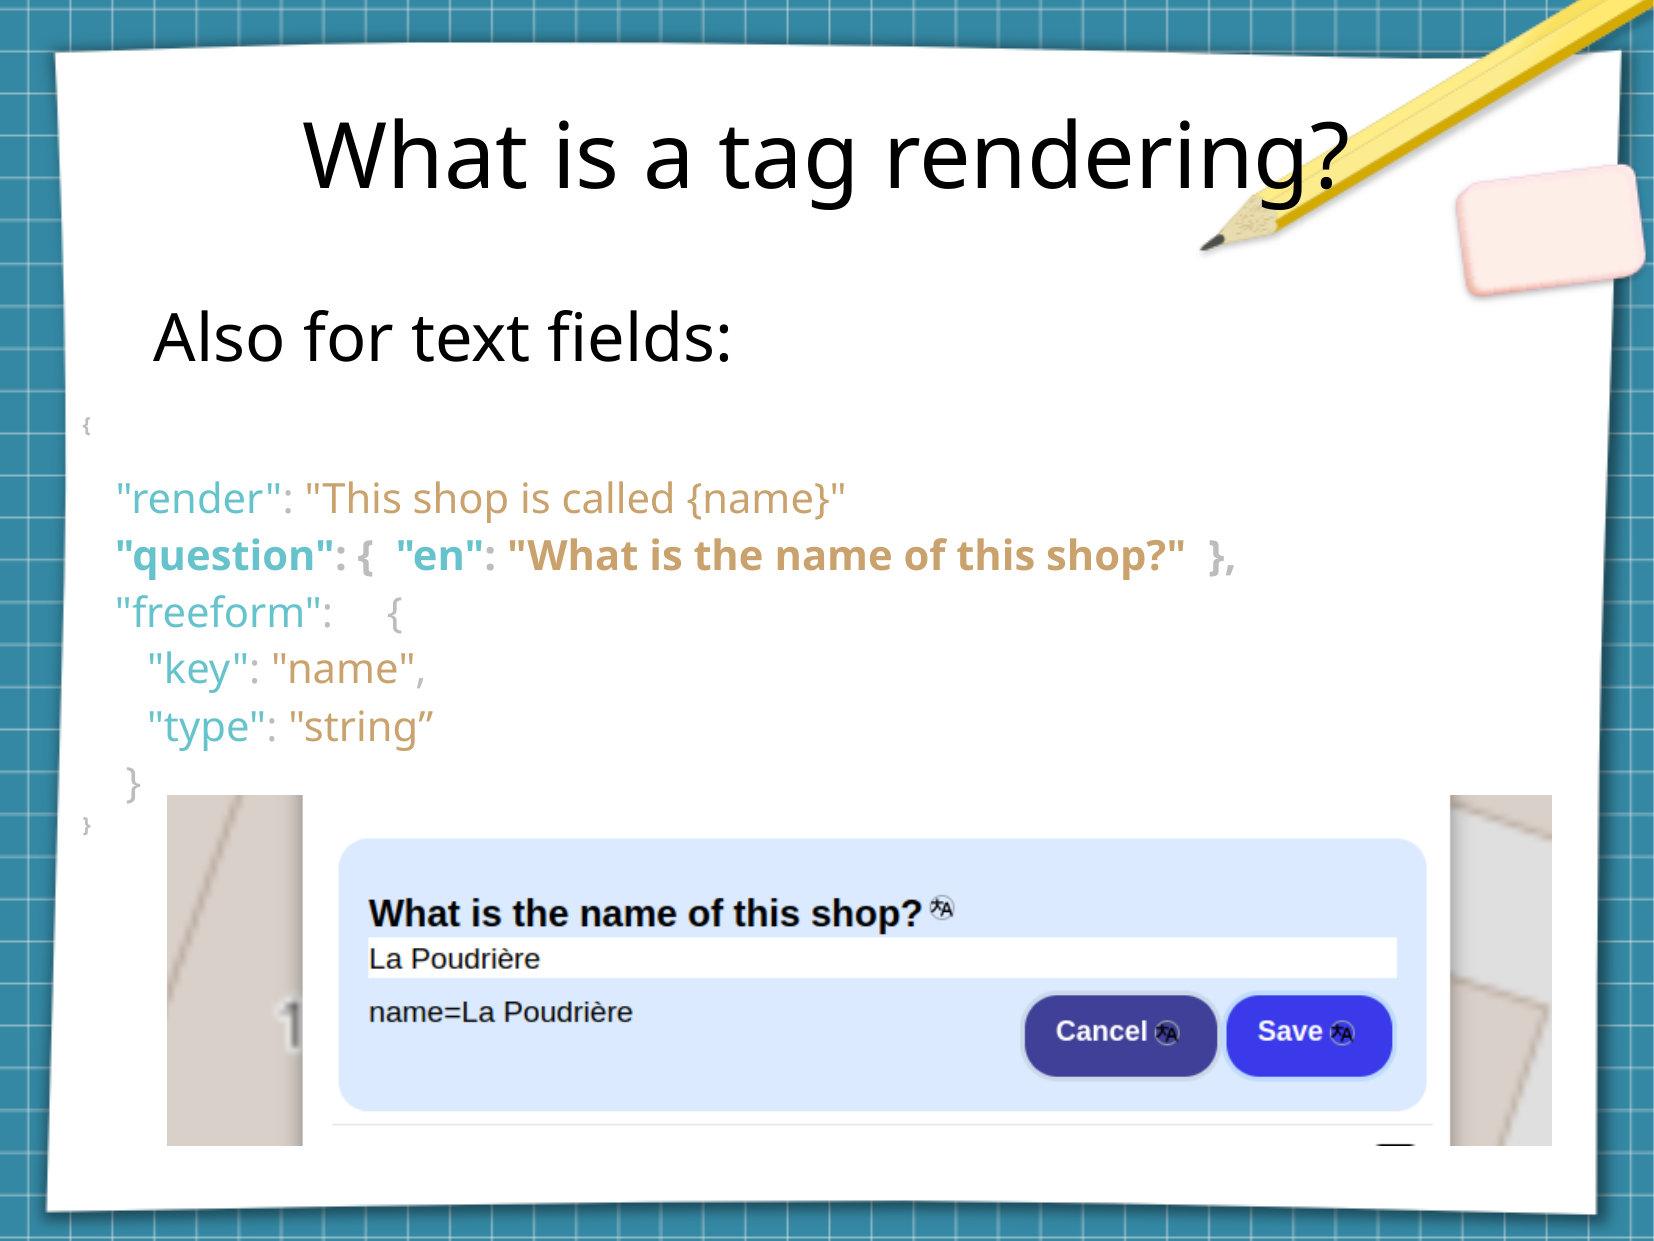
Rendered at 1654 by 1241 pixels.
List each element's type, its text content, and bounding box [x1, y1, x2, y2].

title What is a tag rendering? [82, 49, 1571, 257]
picture [0, 0, 1654, 1241]
list Also for text fields: { "render": "This shop is called {name}" "question": { "en": "What is the name of this shop?" }, "freeform": { "key": "name", "type": "string” } } [82, 290, 1571, 1165]
